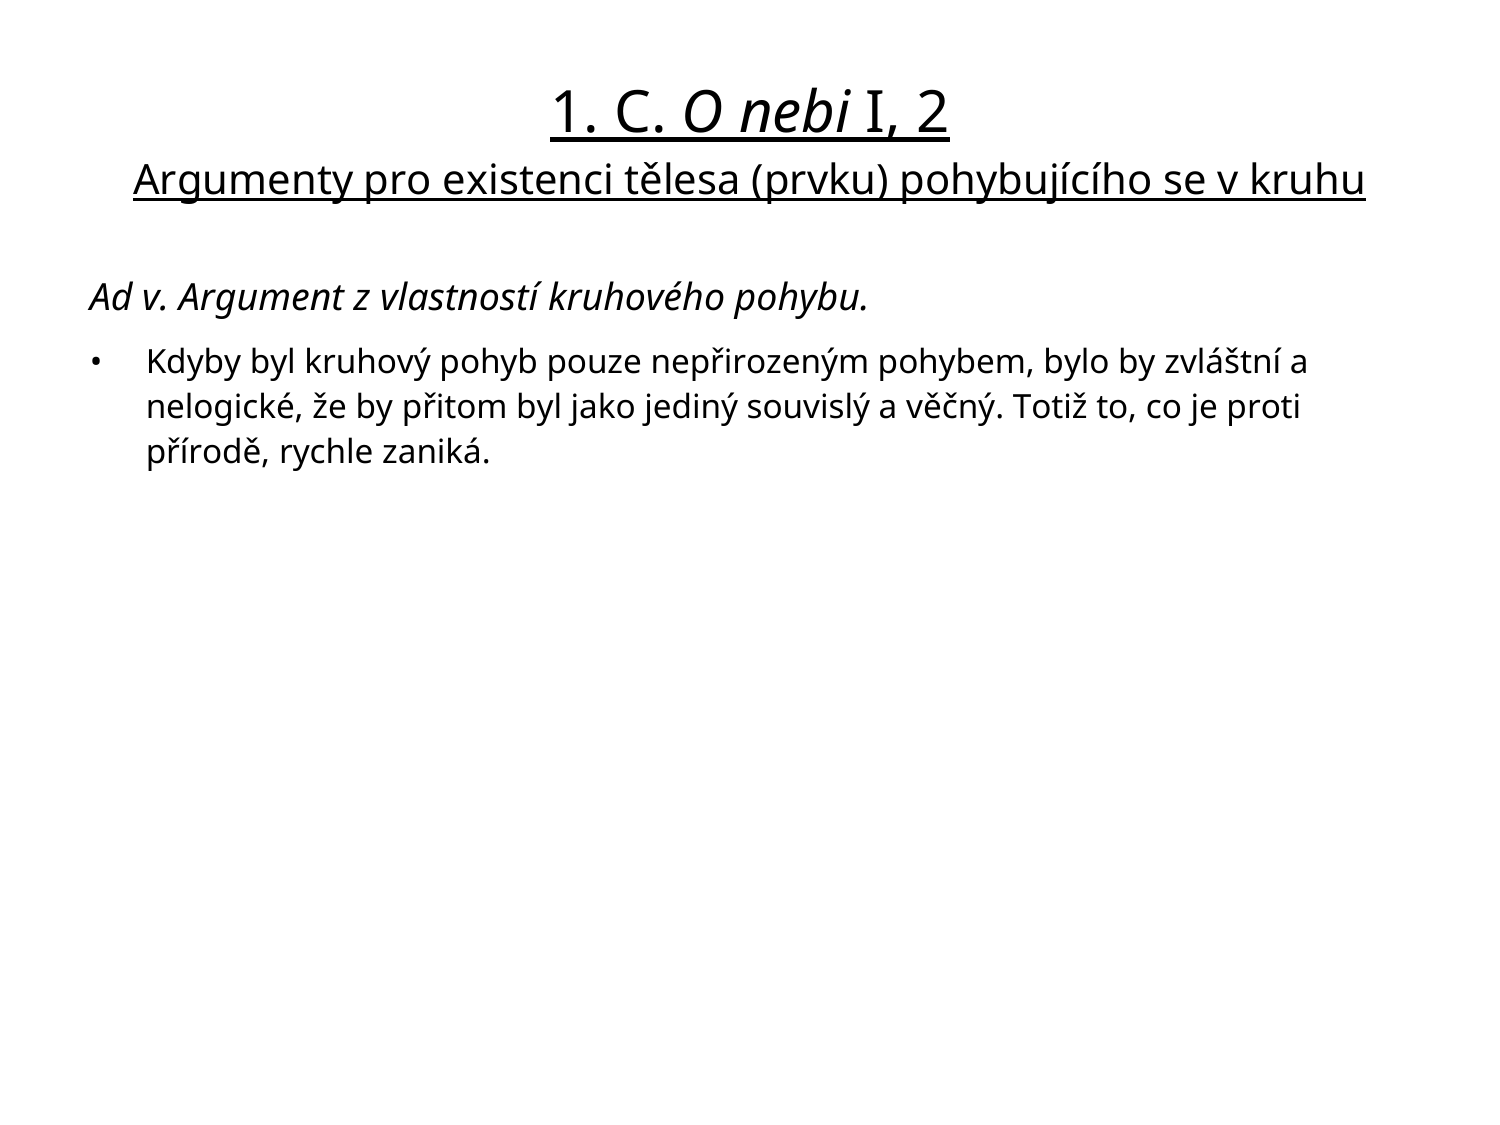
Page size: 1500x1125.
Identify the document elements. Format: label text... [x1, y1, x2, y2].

title 1. C. O nebi I, 2 Argumenty pro existenci tělesa (prvku) pohybujícího se v kruhu [75, 45, 1426, 233]
list Ad v. Argument z vlastností kruhového pohybu. Kdyby byl kruhový pohyb pouze nepřirozeným pohybem, bylo by zvláštní a nelogické, že by přitom byl jako jediný souvislý a věčný. Totiž to, co je proti přírodě, rychle zaniká. [75, 262, 1426, 1006]
